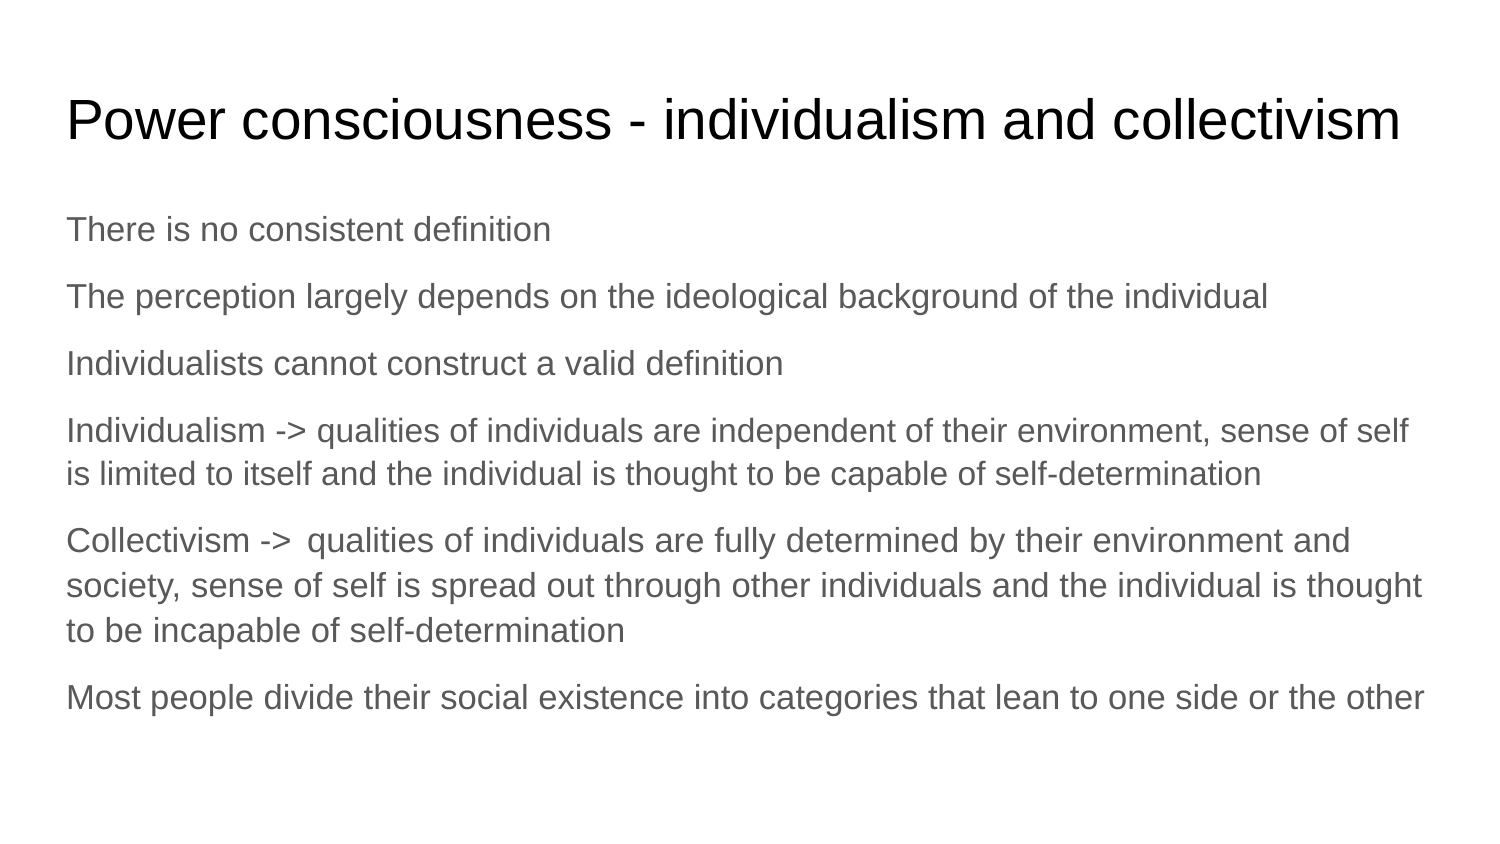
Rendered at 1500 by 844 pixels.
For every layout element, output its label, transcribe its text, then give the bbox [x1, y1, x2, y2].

title Power consciousness - individualism and collectivism [51, 72, 1449, 167]
list There is no consistent definition The perception largely depends on the ideological background of the individual Individualists cannot construct a valid definition Individualism -> qualities of individuals are independent of their environment, sense of self is limited to itself and the individual is thought to be capable of self-determination Collectivism -> qualities of individuals are fully determined by their environment and society, sense of self is spread out through other individuals and the individual is thought to be incapable of self-determination Most people divide their social existence into categories that lean to one side or the other [51, 189, 1449, 750]
